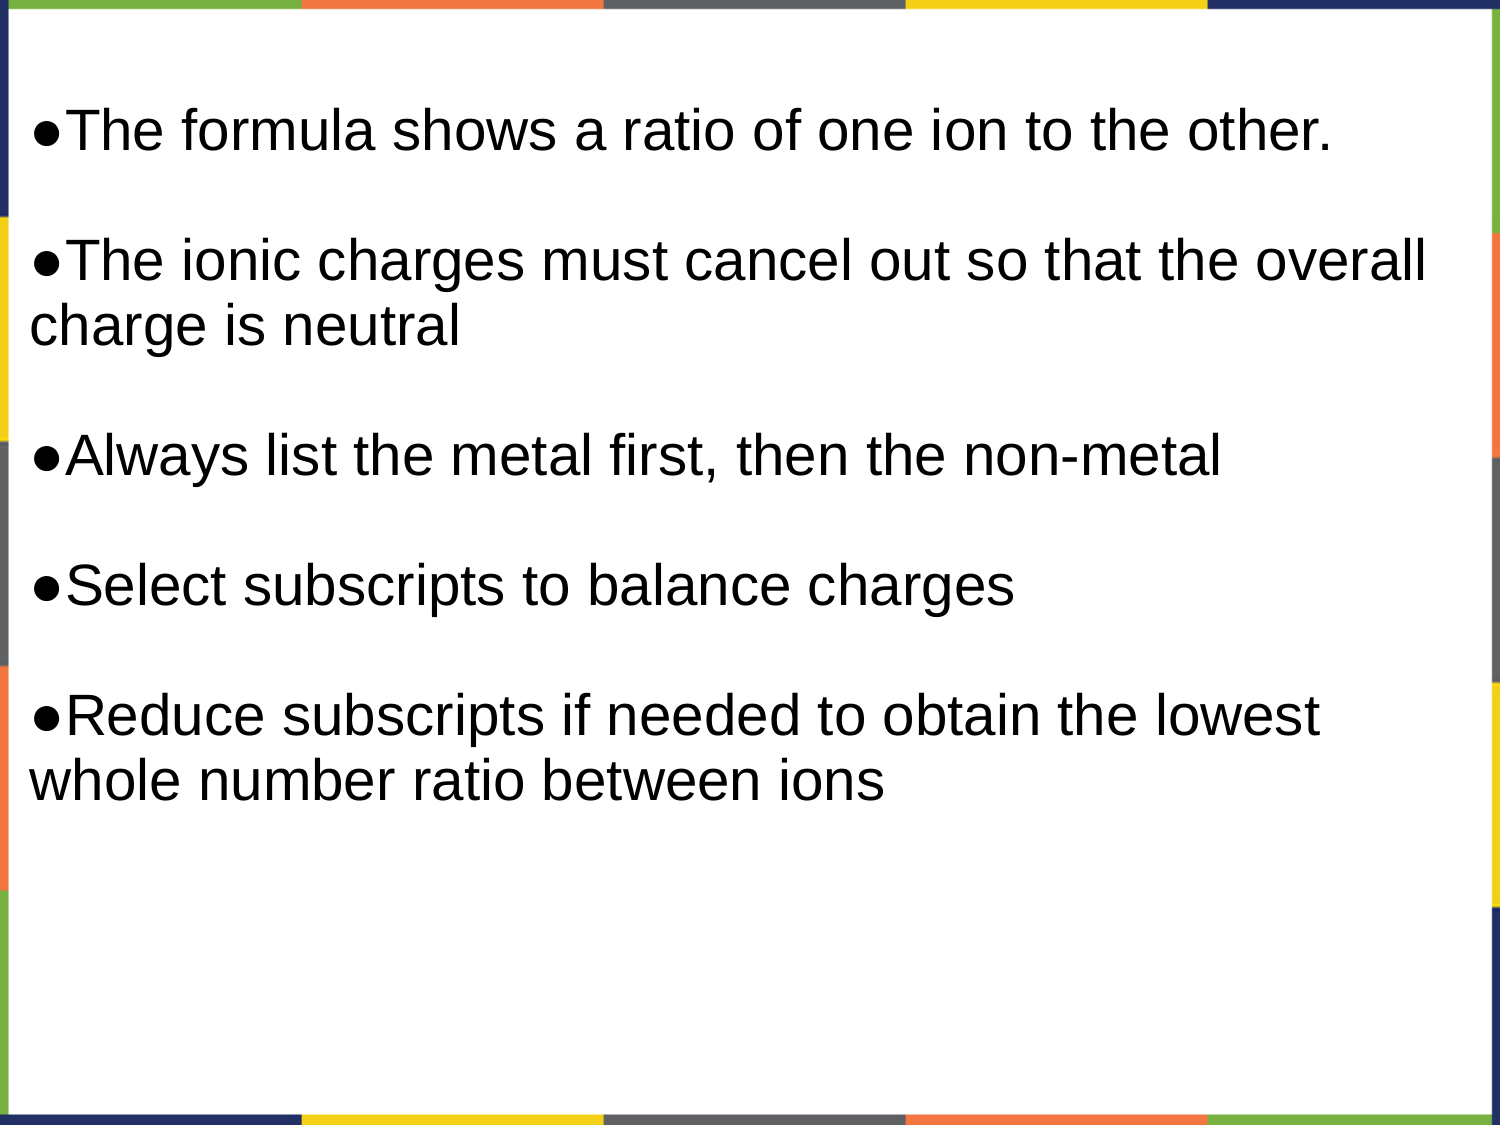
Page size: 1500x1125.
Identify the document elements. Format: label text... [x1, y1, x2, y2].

picture [0, 0, 1500, 1125]
text_box ●The formula shows a ratio of one ion to the other. ●The ionic charges must cancel out so that the overall charge is neutral ●Always list the metal first, then the non-metal ●Select subscripts to balance charges ●Reduce subscripts if needed to obtain the lowest whole number ratio between ions [15, 90, 1471, 1036]
